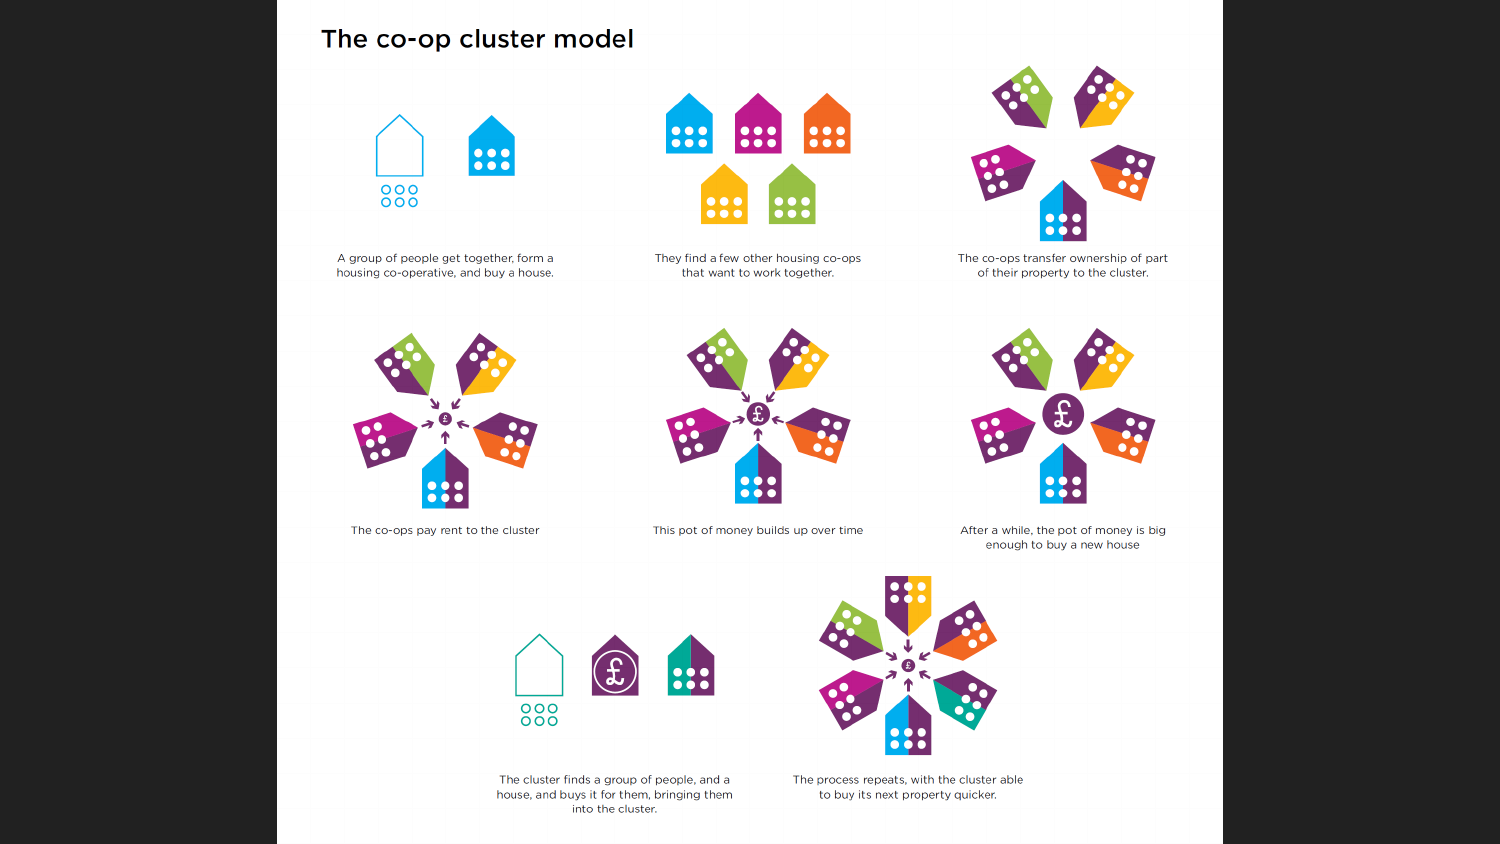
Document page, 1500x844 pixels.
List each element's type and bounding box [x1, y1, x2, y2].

picture [277, 0, 1223, 844]
